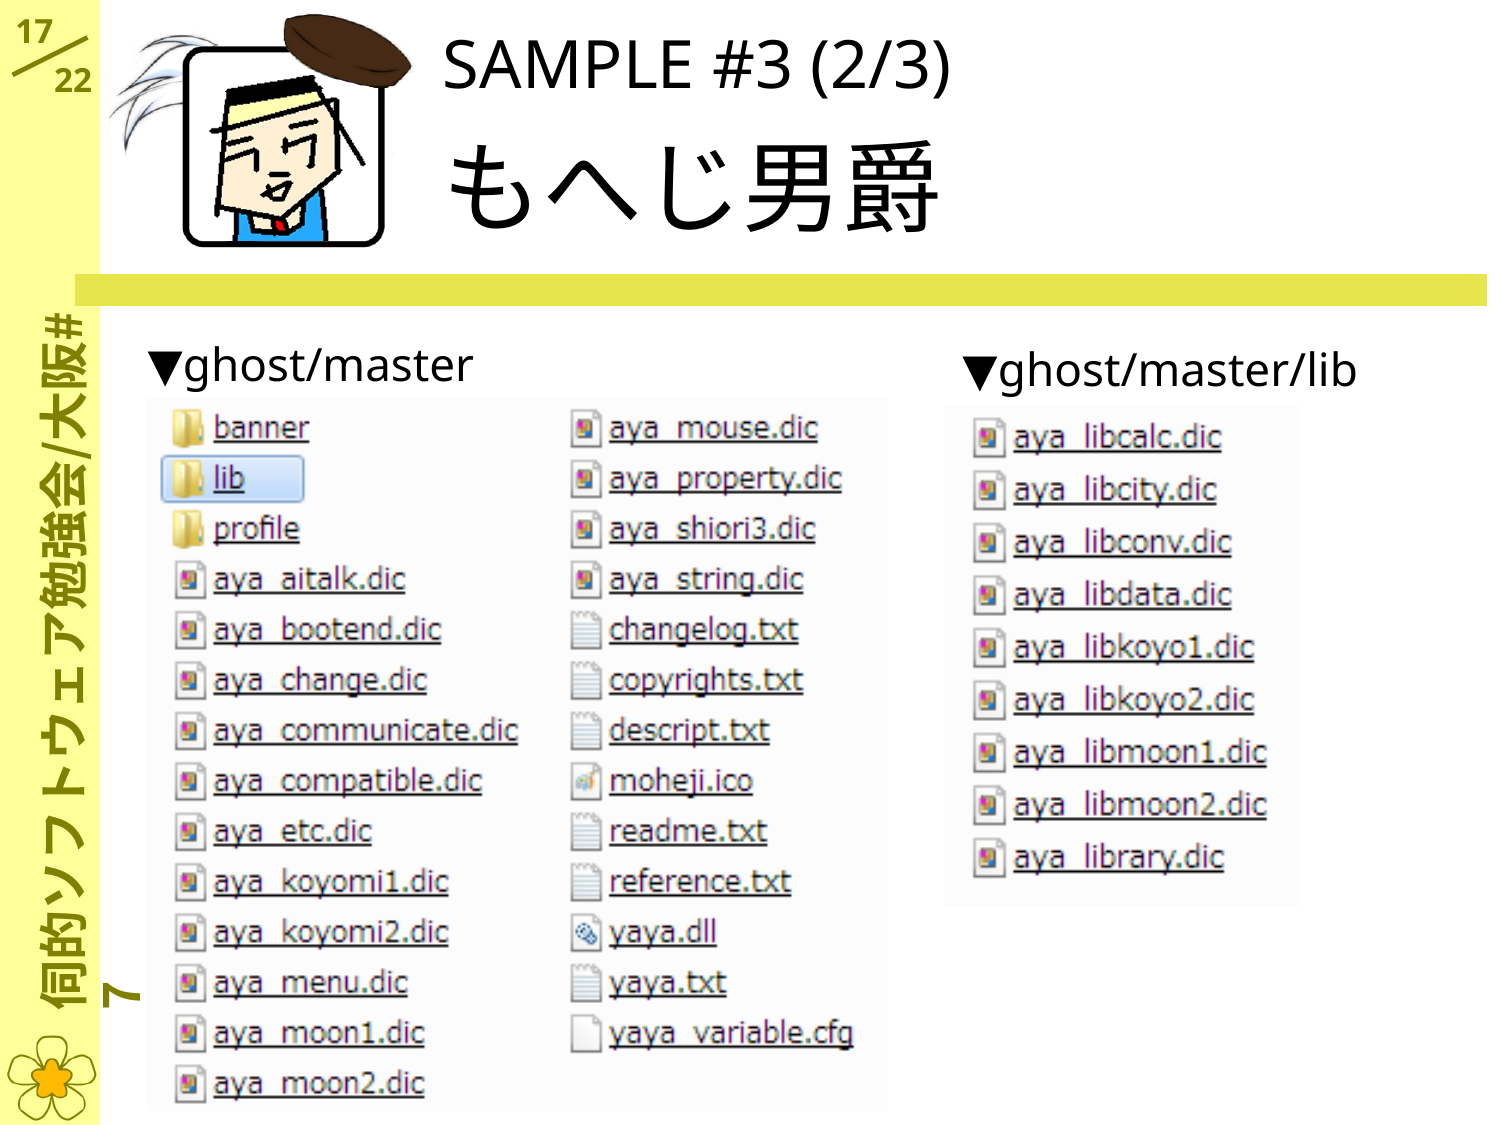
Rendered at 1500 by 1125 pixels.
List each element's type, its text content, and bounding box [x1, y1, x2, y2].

text_box ▼ghost/master [129, 317, 603, 409]
picture [5, 1033, 99, 1122]
picture [109, 9, 414, 248]
title SAMPLE #3 (2/3) もへじ男爵 [442, 17, 1476, 254]
picture [147, 398, 888, 1111]
text_box ▼ghost/master/lib [944, 322, 1500, 414]
picture [944, 414, 1300, 906]
